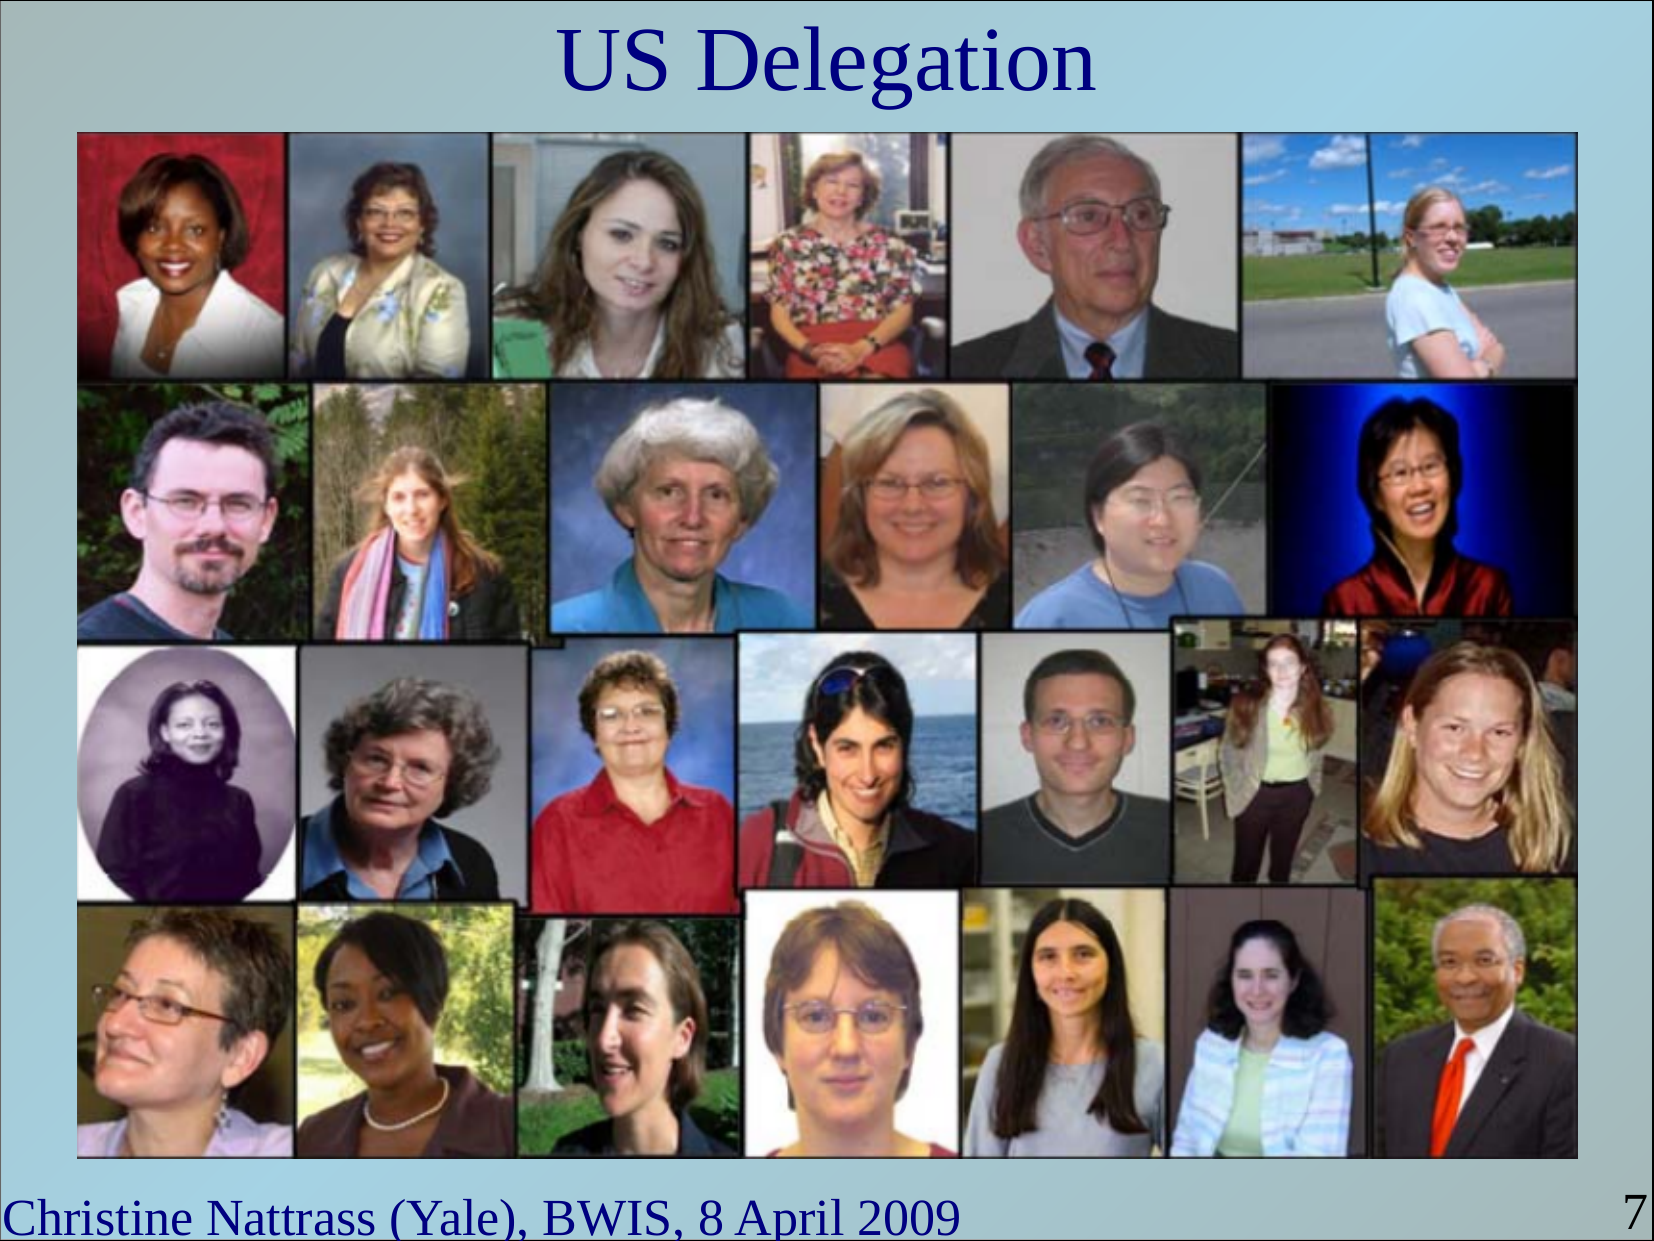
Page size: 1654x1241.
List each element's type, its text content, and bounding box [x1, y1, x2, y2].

picture [77, 132, 1578, 1159]
title US Delegation [82, 0, 1571, 129]
